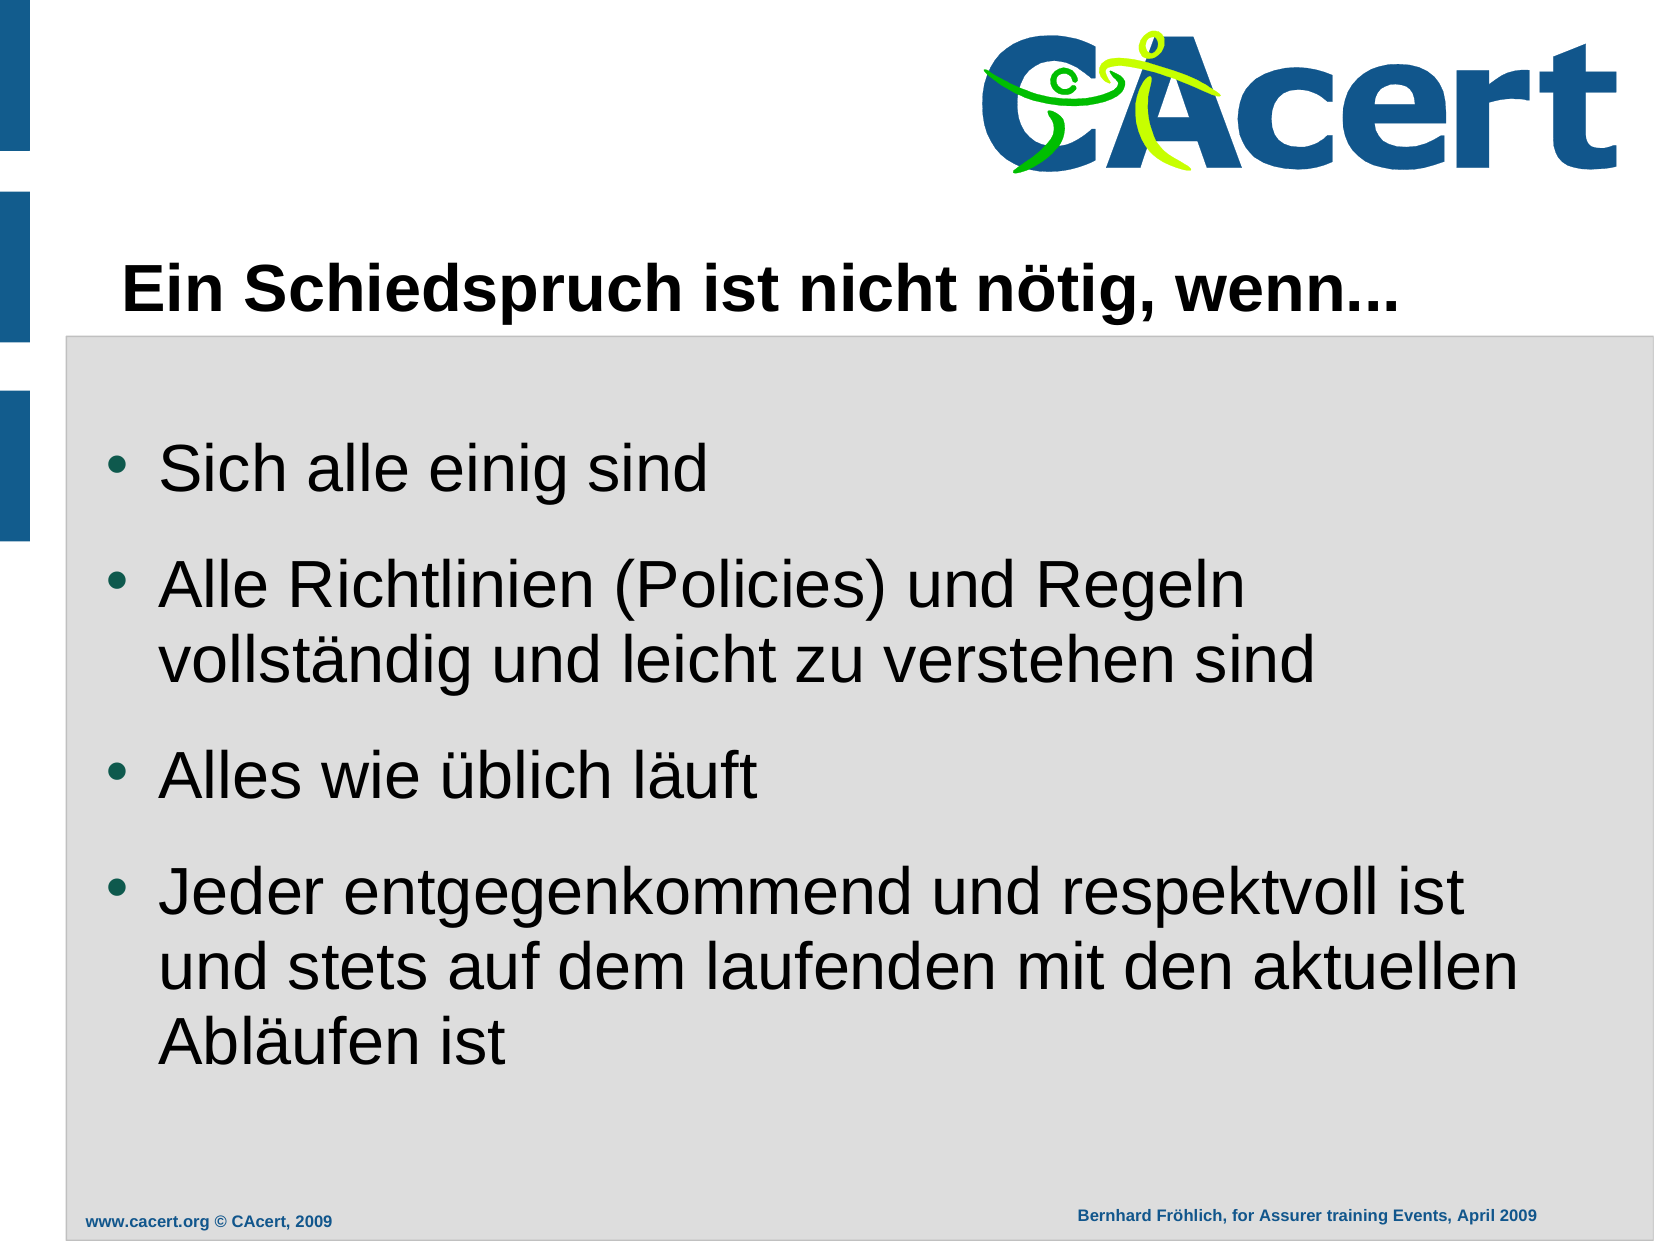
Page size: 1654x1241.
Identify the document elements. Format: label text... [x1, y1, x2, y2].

title Ein Schiedspruch ist nicht nötig, wenn... [121, 167, 1533, 326]
list Sich alle einig sind Alle Richtlinien (Policies) und Regeln vollständig und leicht zu verstehen sind Alles wie üblich läuft Jeder entgegenkommend und respektvoll ist und stets auf dem laufenden mit den aktuellen Abläufen ist [88, 431, 1565, 1140]
